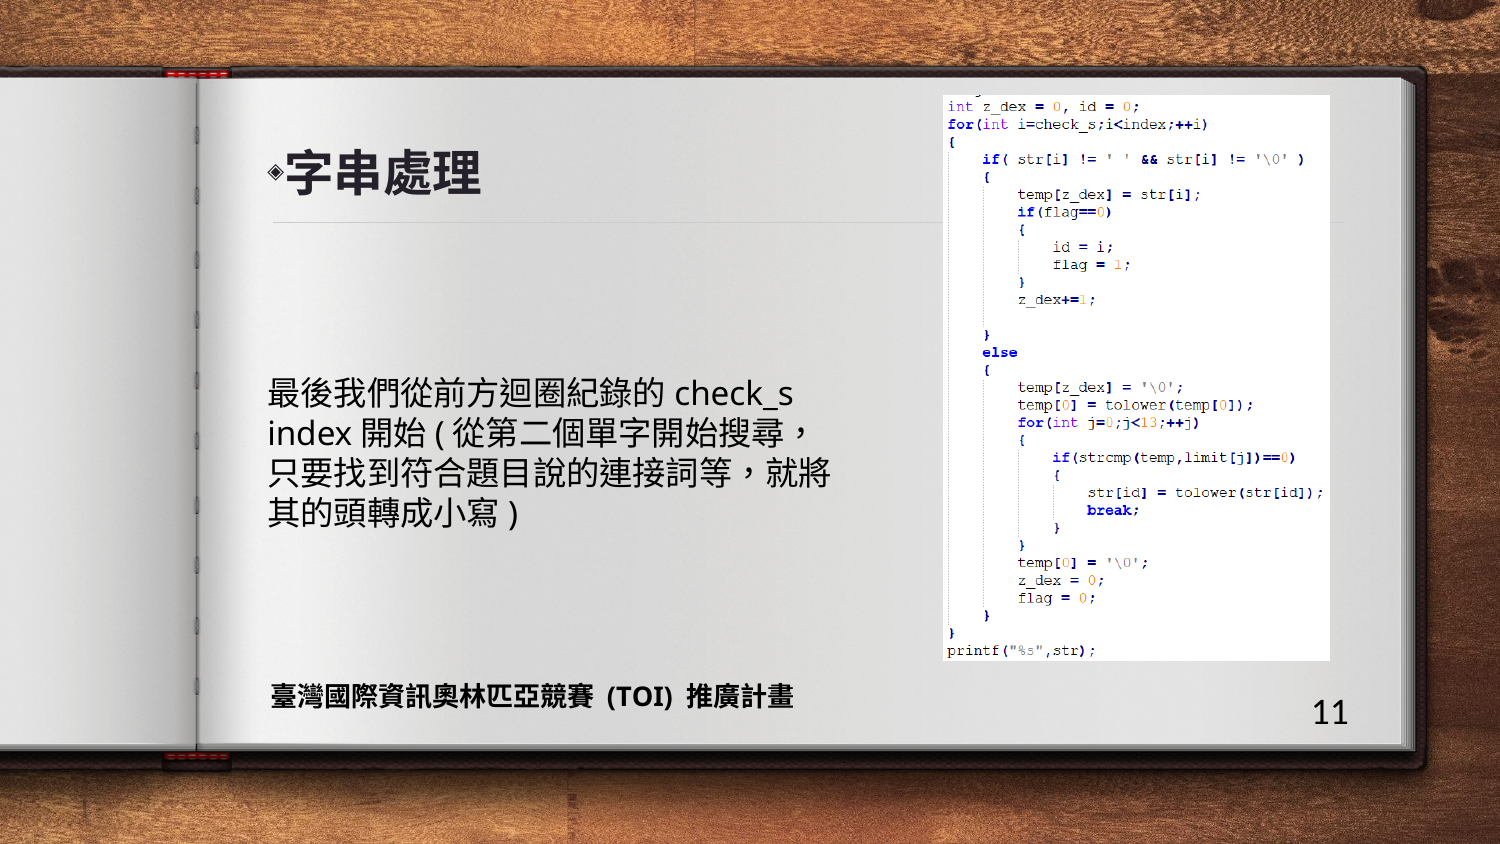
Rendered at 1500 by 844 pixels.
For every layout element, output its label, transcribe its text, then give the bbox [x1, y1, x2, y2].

text_box 10 [1295, 672, 1386, 737]
list 字串處理 [252, 126, 943, 216]
picture [943, 95, 1330, 661]
text_box 最後我們從前方迴圈紀錄的check_s index開始(從第二個單字開始搜尋，只要找到符合題目說的連接詞等，就將其的頭轉成小寫) [252, 364, 850, 542]
